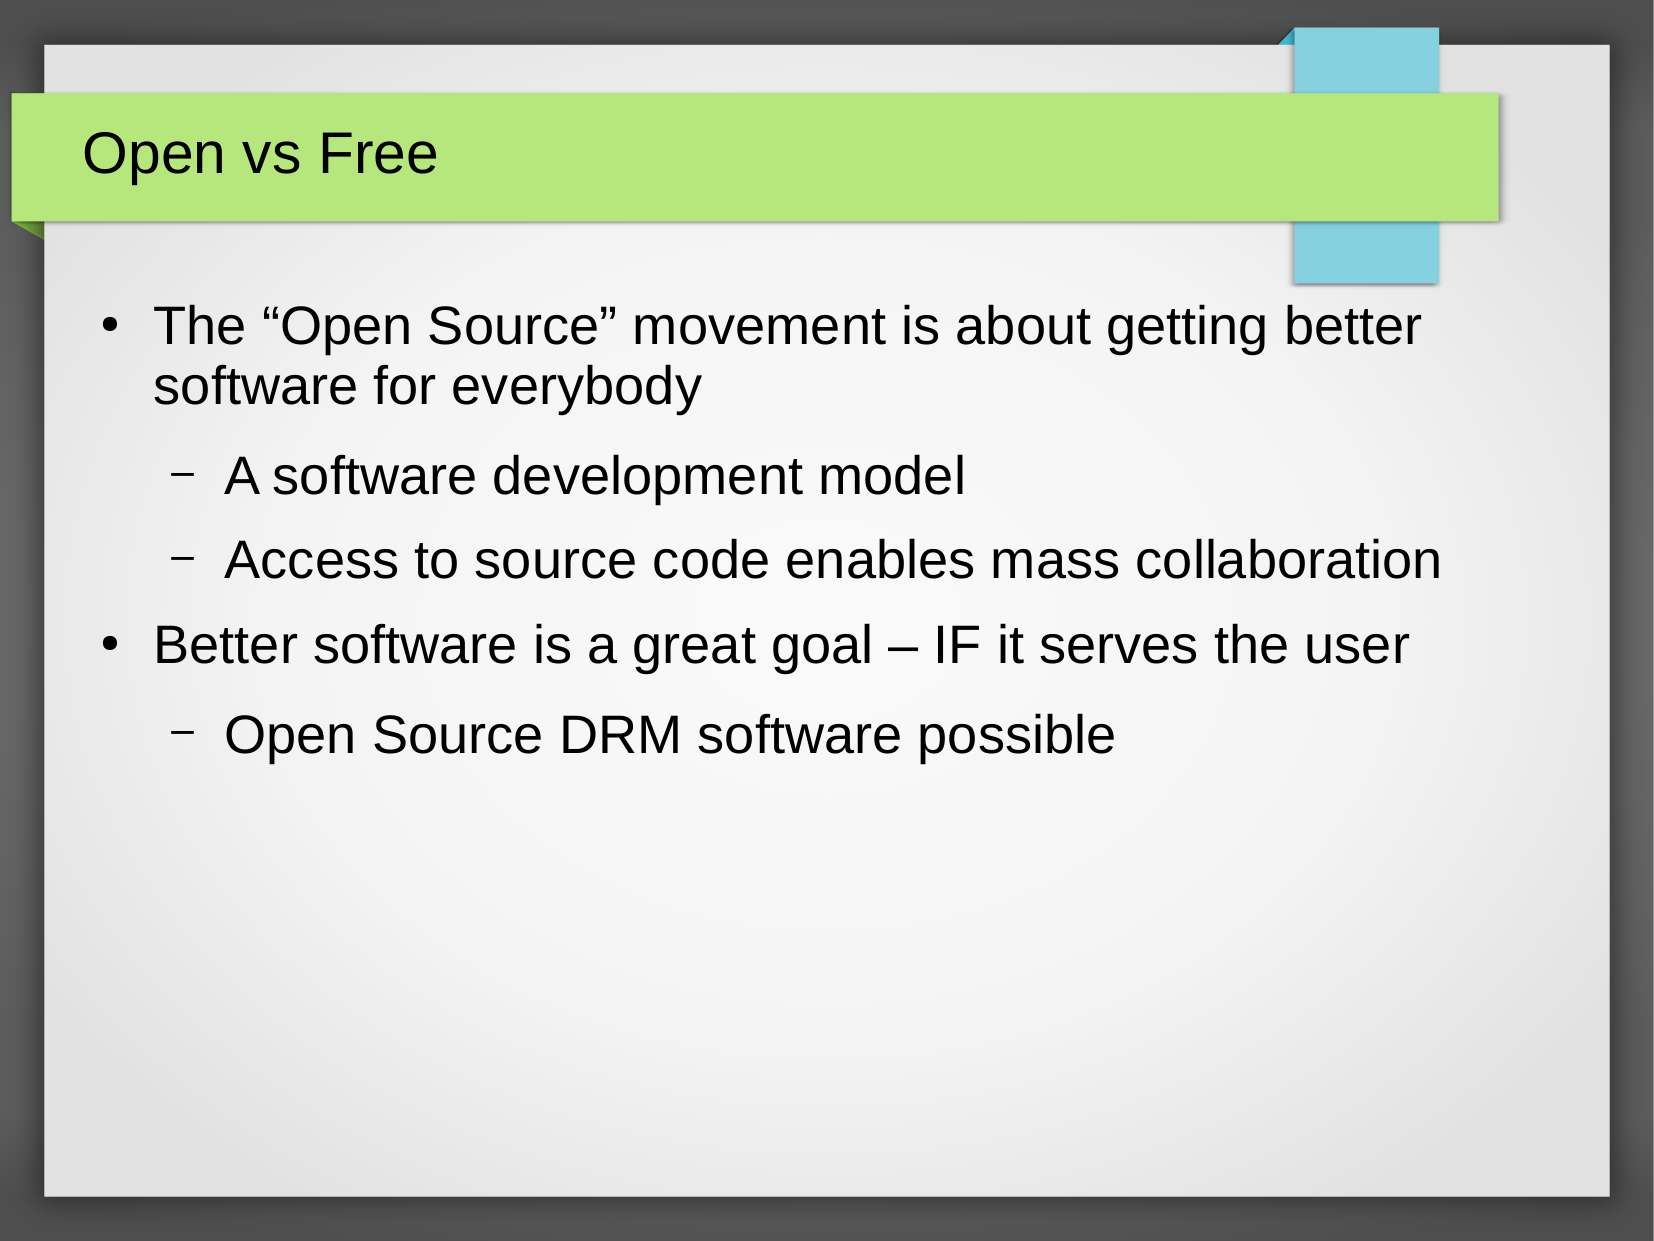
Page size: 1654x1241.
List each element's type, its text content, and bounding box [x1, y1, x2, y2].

list The “Open Source” movement is about getting better software for everybody A software development model Access to source code enables mass collaboration Better software is a great goal – IF it serves the user Open Source DRM software possible [82, 295, 1571, 1015]
title Open vs Free [82, 94, 1264, 213]
picture [0, 0, 1654, 1241]
